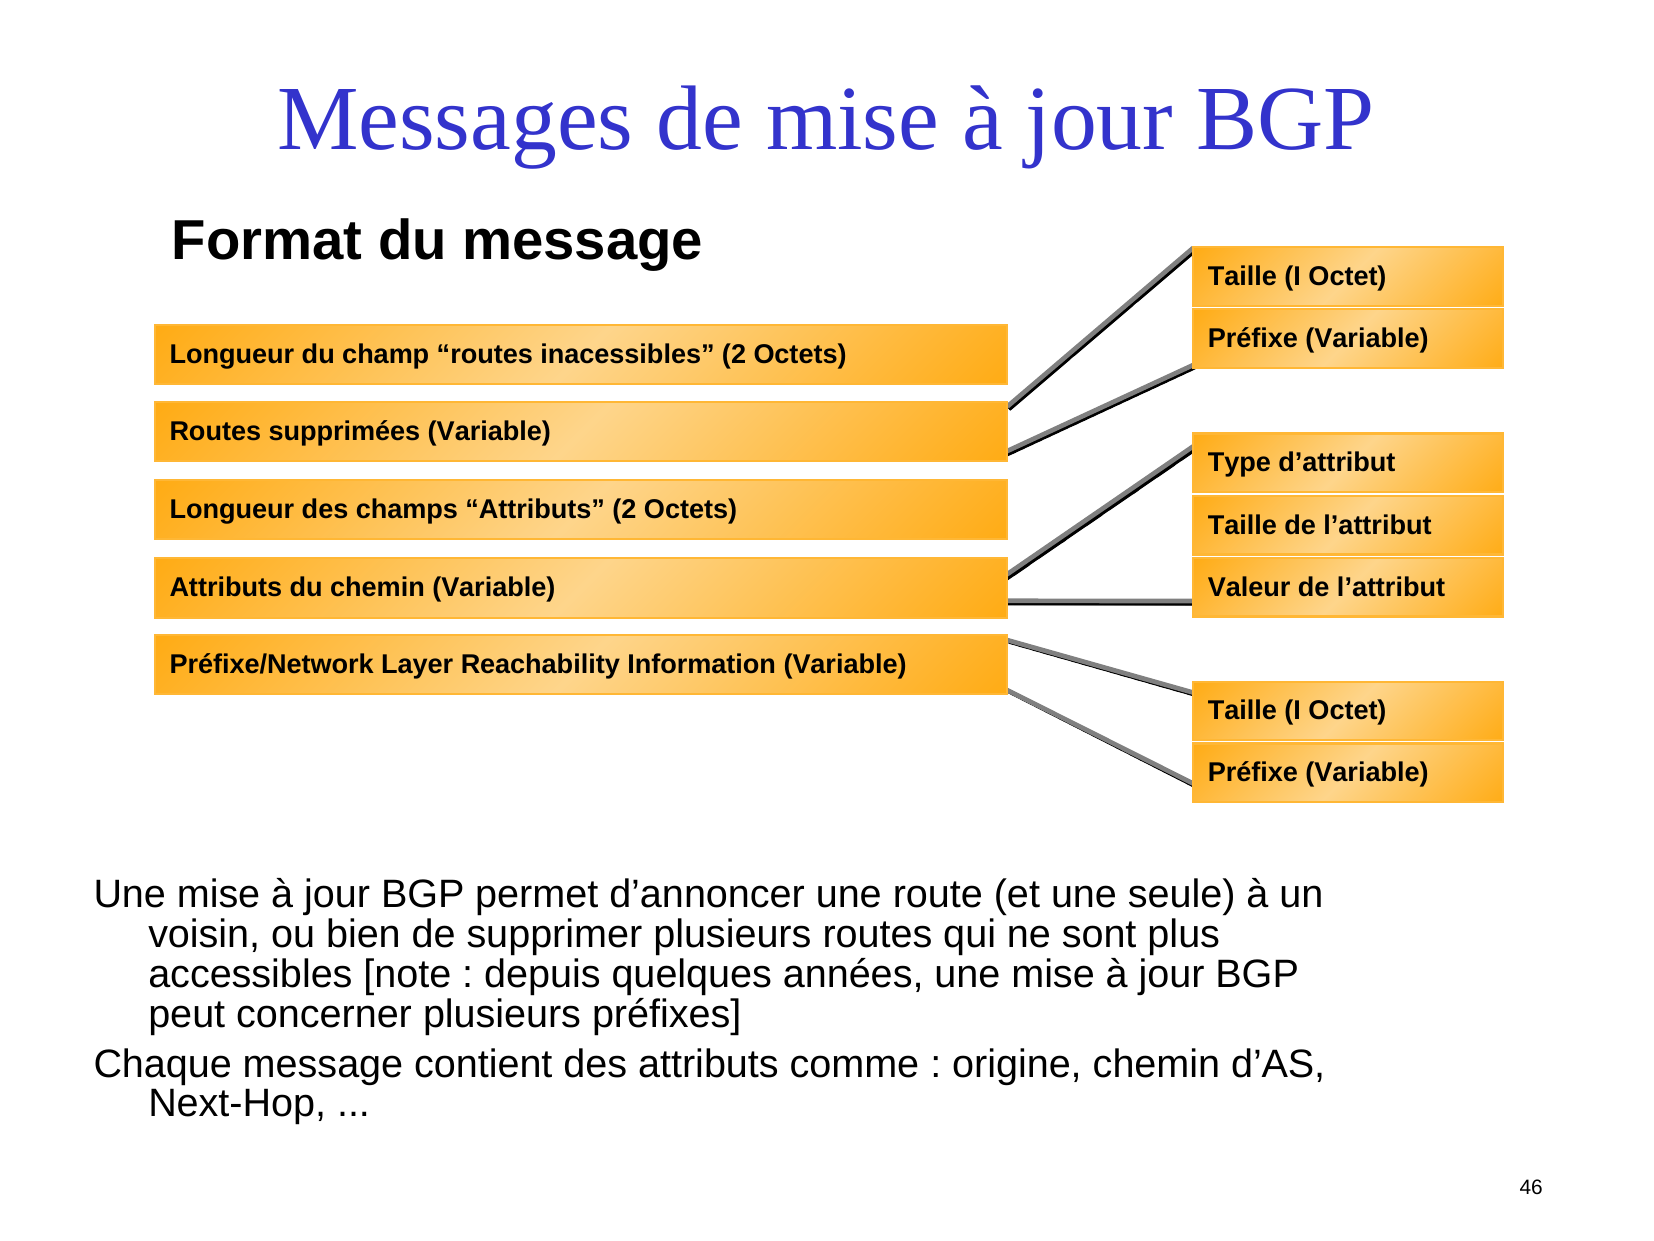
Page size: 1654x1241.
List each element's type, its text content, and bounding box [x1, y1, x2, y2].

text_box Attributs du chemin (Variable)‏ [154, 557, 1008, 619]
text_box Une mise à jour BGP permet d’annoncer une route (et une seule) à un voisin, ou bien de supprimer plusieurs routes qui ne sont plus accessibles [note : depuis quelques années, une mise à jour BGP peut concerner plusieurs préfixes] Chaque message contient des attributs comme : origine, chemin d’AS, Next-Hop, ... [78, 868, 1362, 1133]
text_box Longueur du champ “routes inacessibles” (2 Octets)‏ [154, 324, 1008, 384]
text_box Préfixe/Network Layer Reachability Information (Variable)‏ [154, 635, 1008, 694]
text_box Taille (I Octet)‏ [1193, 247, 1504, 307]
text_box Taille (I Octet)‏ [1193, 681, 1504, 741]
text_box Valeur de l’attribut [1193, 557, 1504, 617]
text_box Type d’attribut [1193, 433, 1504, 493]
text_box Préfixe (Variable)‏ [1193, 743, 1504, 803]
text_box Format du message [154, 202, 1023, 281]
text_box Taille de l’attribut [1193, 495, 1504, 555]
text_box Préfixe (Variable)‏ [1193, 309, 1504, 369]
text_box Routes supprimées (Variable)‏ [154, 402, 1008, 462]
title Messages de mise à jour BGP [123, 41, 1530, 202]
text_box Longueur des champs “Attributs” (2 Octets)‏ [154, 480, 1008, 539]
